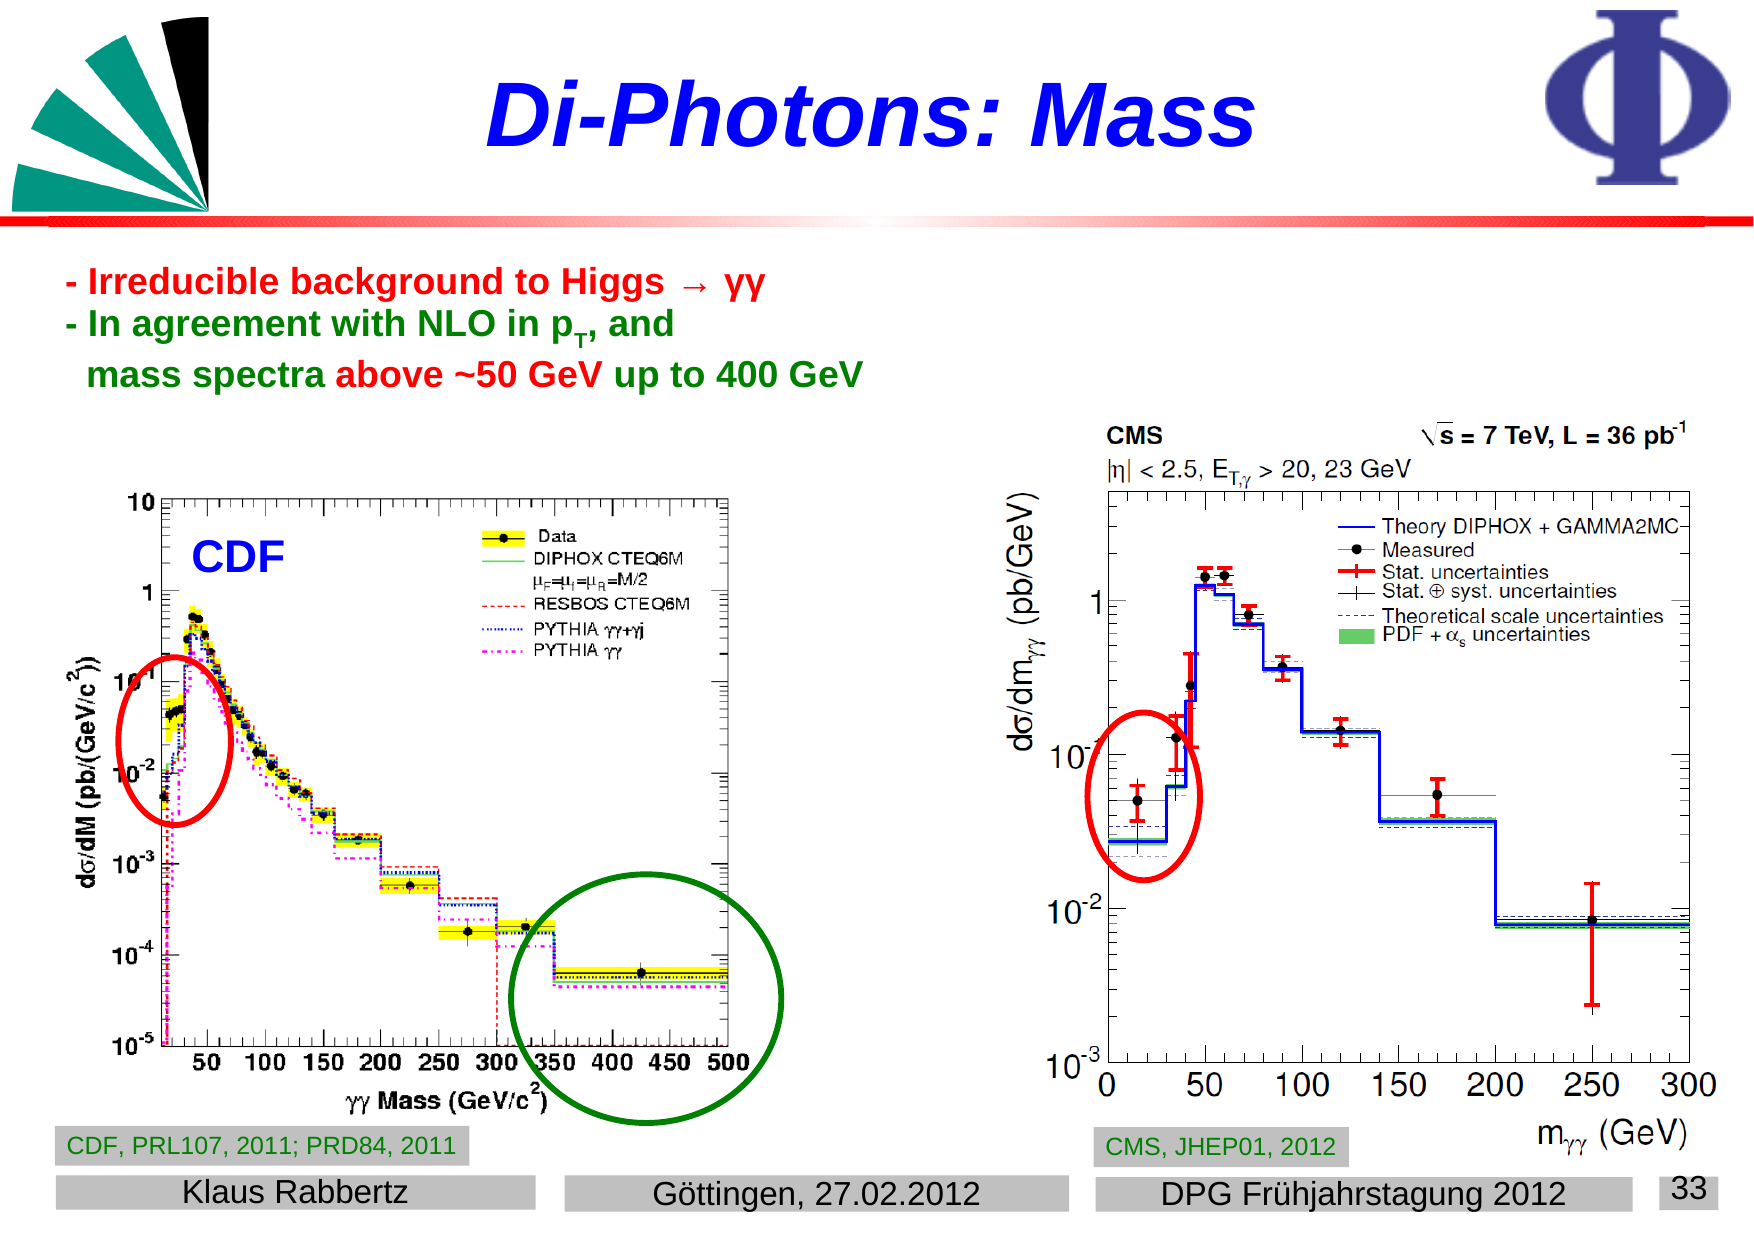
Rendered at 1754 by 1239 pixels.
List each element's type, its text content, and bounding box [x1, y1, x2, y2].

picture [1545, 10, 1731, 185]
text_box CDF, PRL107, 2011; PRD84, 2011 [54, 1125, 470, 1166]
picture [695, 1067, 764, 1119]
picture [994, 416, 1723, 1158]
text_box CDF [179, 525, 298, 589]
picture [12, 17, 209, 214]
title Di-Photons: Mass [220, 16, 1525, 213]
picture [515, 878, 764, 1119]
picture [63, 487, 764, 1119]
text_box - Irreducible background to Higgs → γγ - In agreement with NLO in pT, and mass spectra above ~50 GeV up to 400 GeV [53, 254, 887, 402]
text_box CMS, JHEP01, 2012 [1093, 1127, 1349, 1168]
